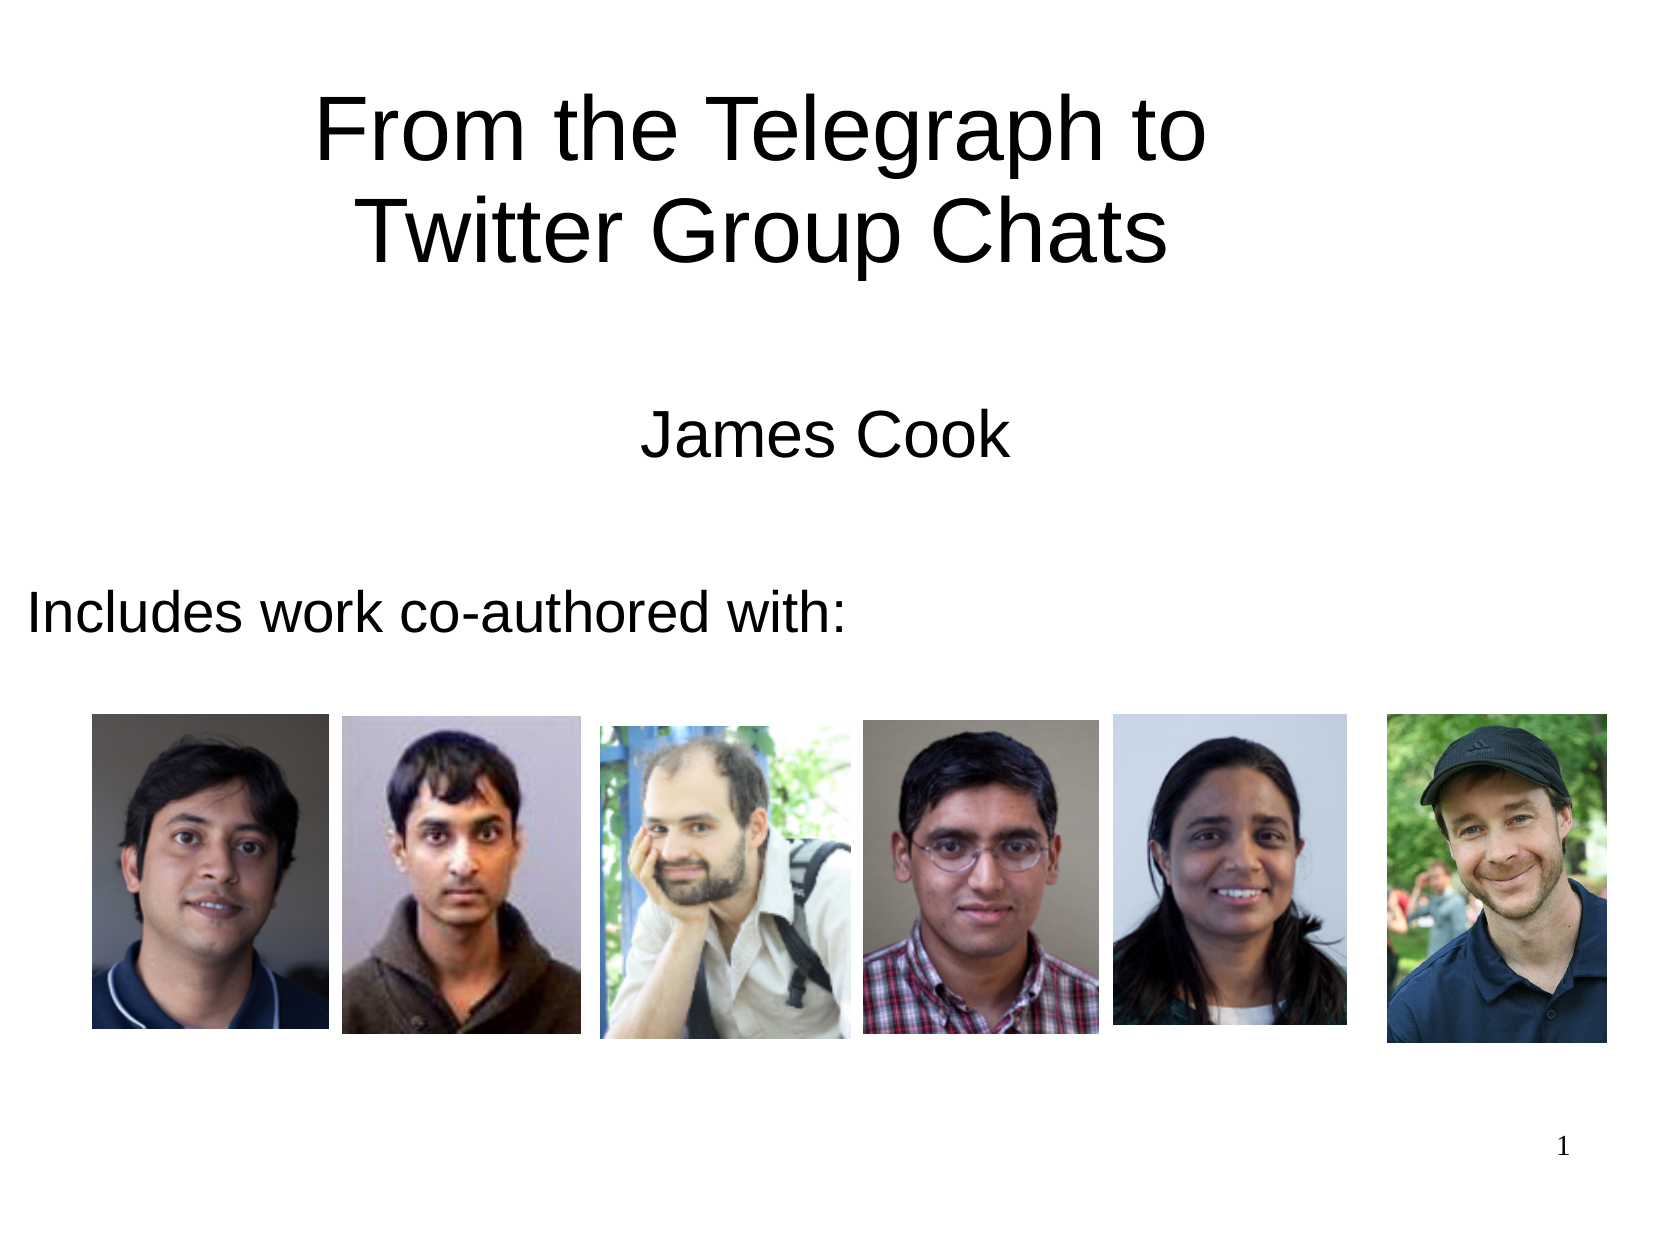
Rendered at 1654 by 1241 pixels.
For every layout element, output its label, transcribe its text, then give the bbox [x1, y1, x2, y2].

picture [1387, 714, 1607, 1043]
picture [863, 720, 1099, 1035]
text_box Includes work co-authored with: [11, 572, 1019, 668]
picture [342, 716, 581, 1034]
picture [600, 726, 851, 1039]
text_box James Cook [625, 389, 1028, 480]
title From the Telegraph to Twitter Group Chats [259, 76, 1264, 284]
picture [92, 714, 329, 1029]
picture [1113, 714, 1347, 1025]
